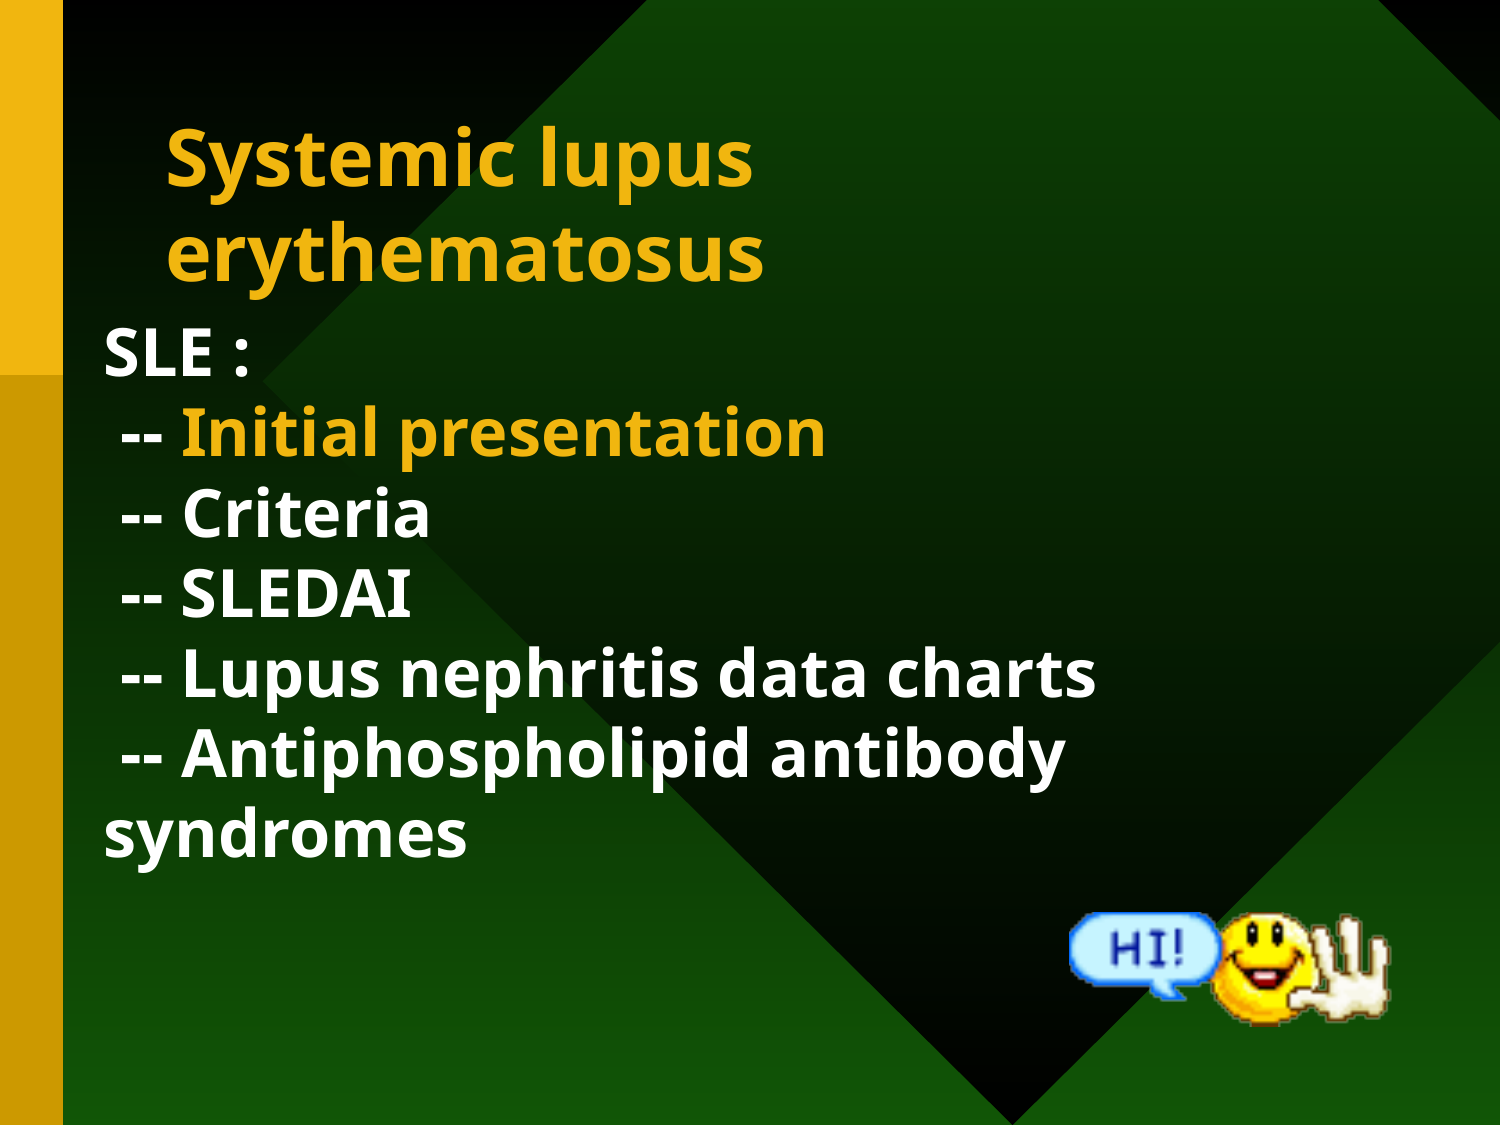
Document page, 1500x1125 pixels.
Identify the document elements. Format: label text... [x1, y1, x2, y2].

picture [1069, 912, 1424, 1027]
title Systemic lupus erythematosus [150, 99, 1388, 288]
list SLE : -- Initial presentation -- Criteria -- SLEDAI -- Lupus nephritis data charts -- Antiphospholipid antibody syndromes [88, 302, 1459, 880]
